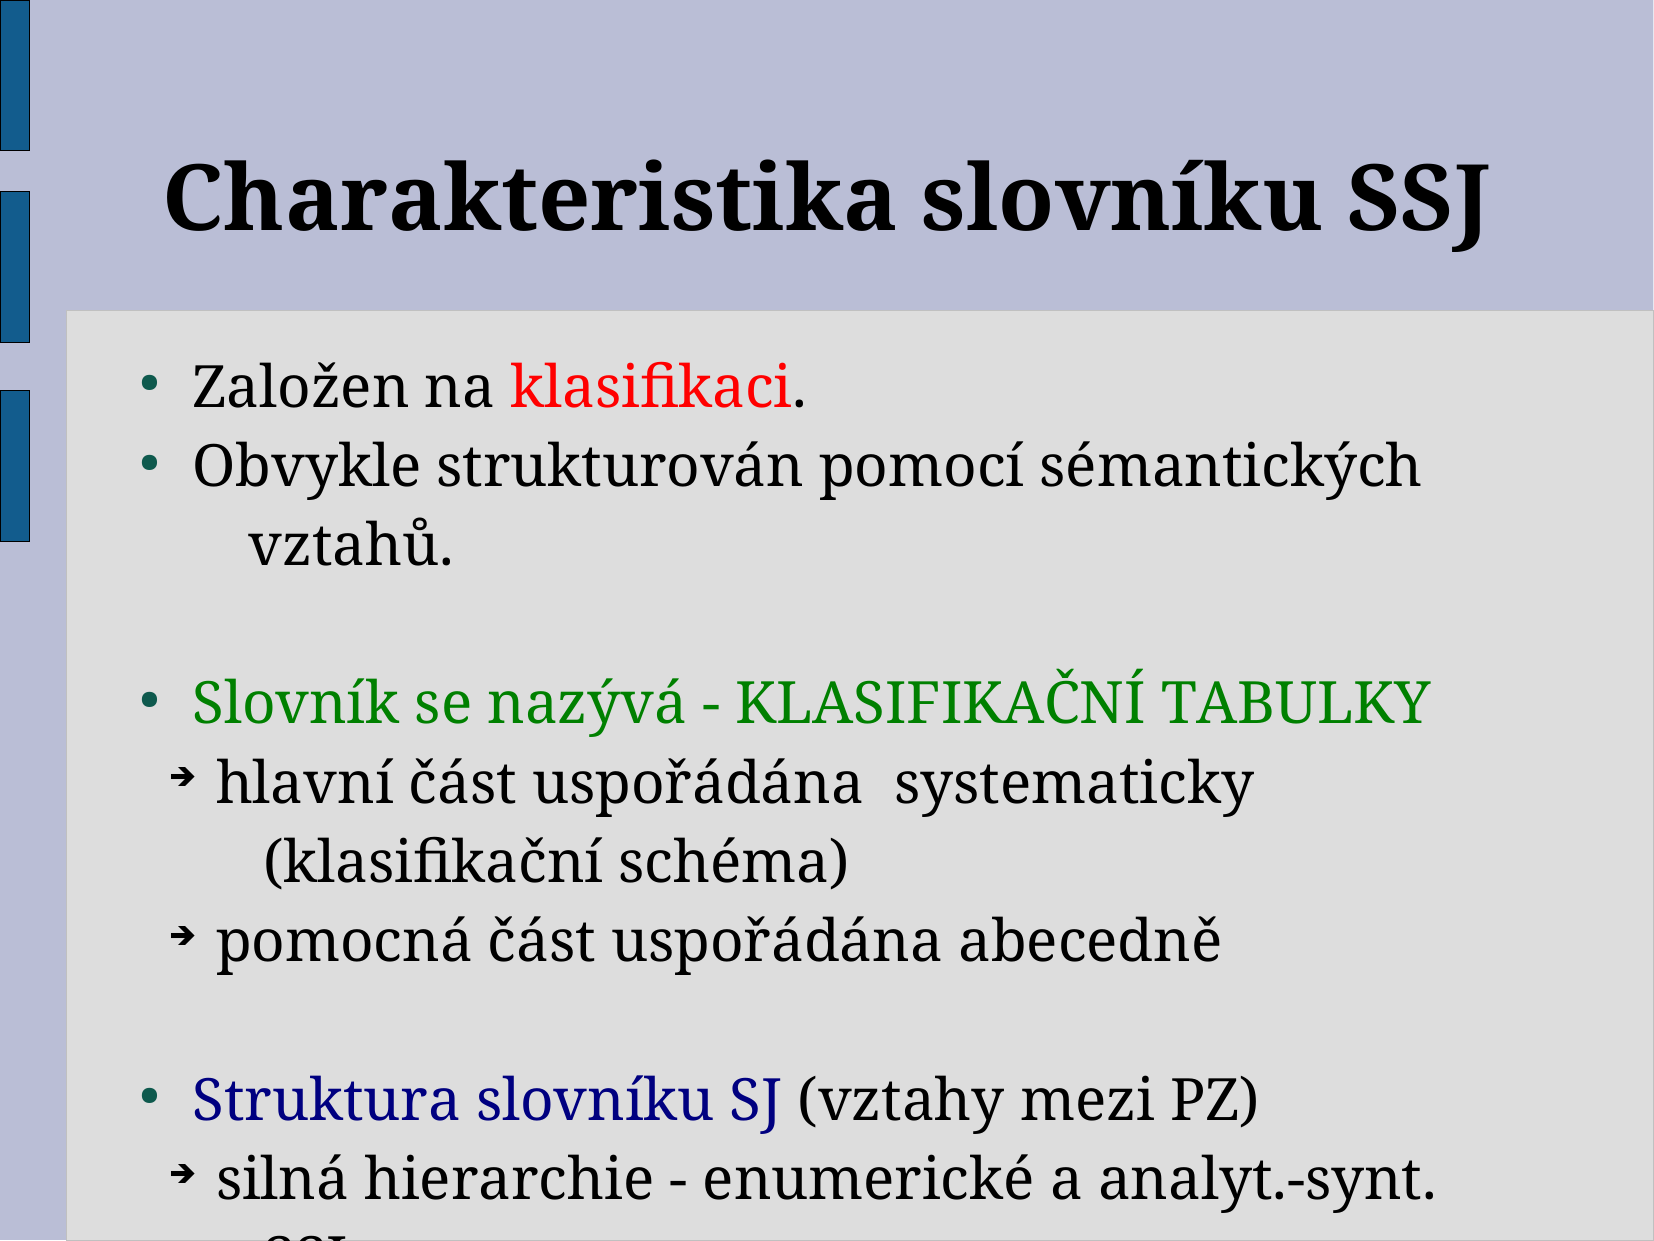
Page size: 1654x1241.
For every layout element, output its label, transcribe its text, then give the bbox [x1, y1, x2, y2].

title Charakteristika slovníku SSJ [121, 98, 1534, 291]
list Založen na klasifikaci. Obvykle strukturován pomocí sémantických vztahů. Slovník se nazývá - KLASIFIKAČNÍ TABULKY hlavní část uspořádána systematicky (klasifikační schéma) pomocná část uspořádána abecedně Struktura slovníku SJ (vztahy mezi PZ) silná hierarchie - enumerické a analyt.-synt. SSJ částečná hierarchie - fasetové SSJ asociace (viz též) [121, 344, 1534, 1212]
